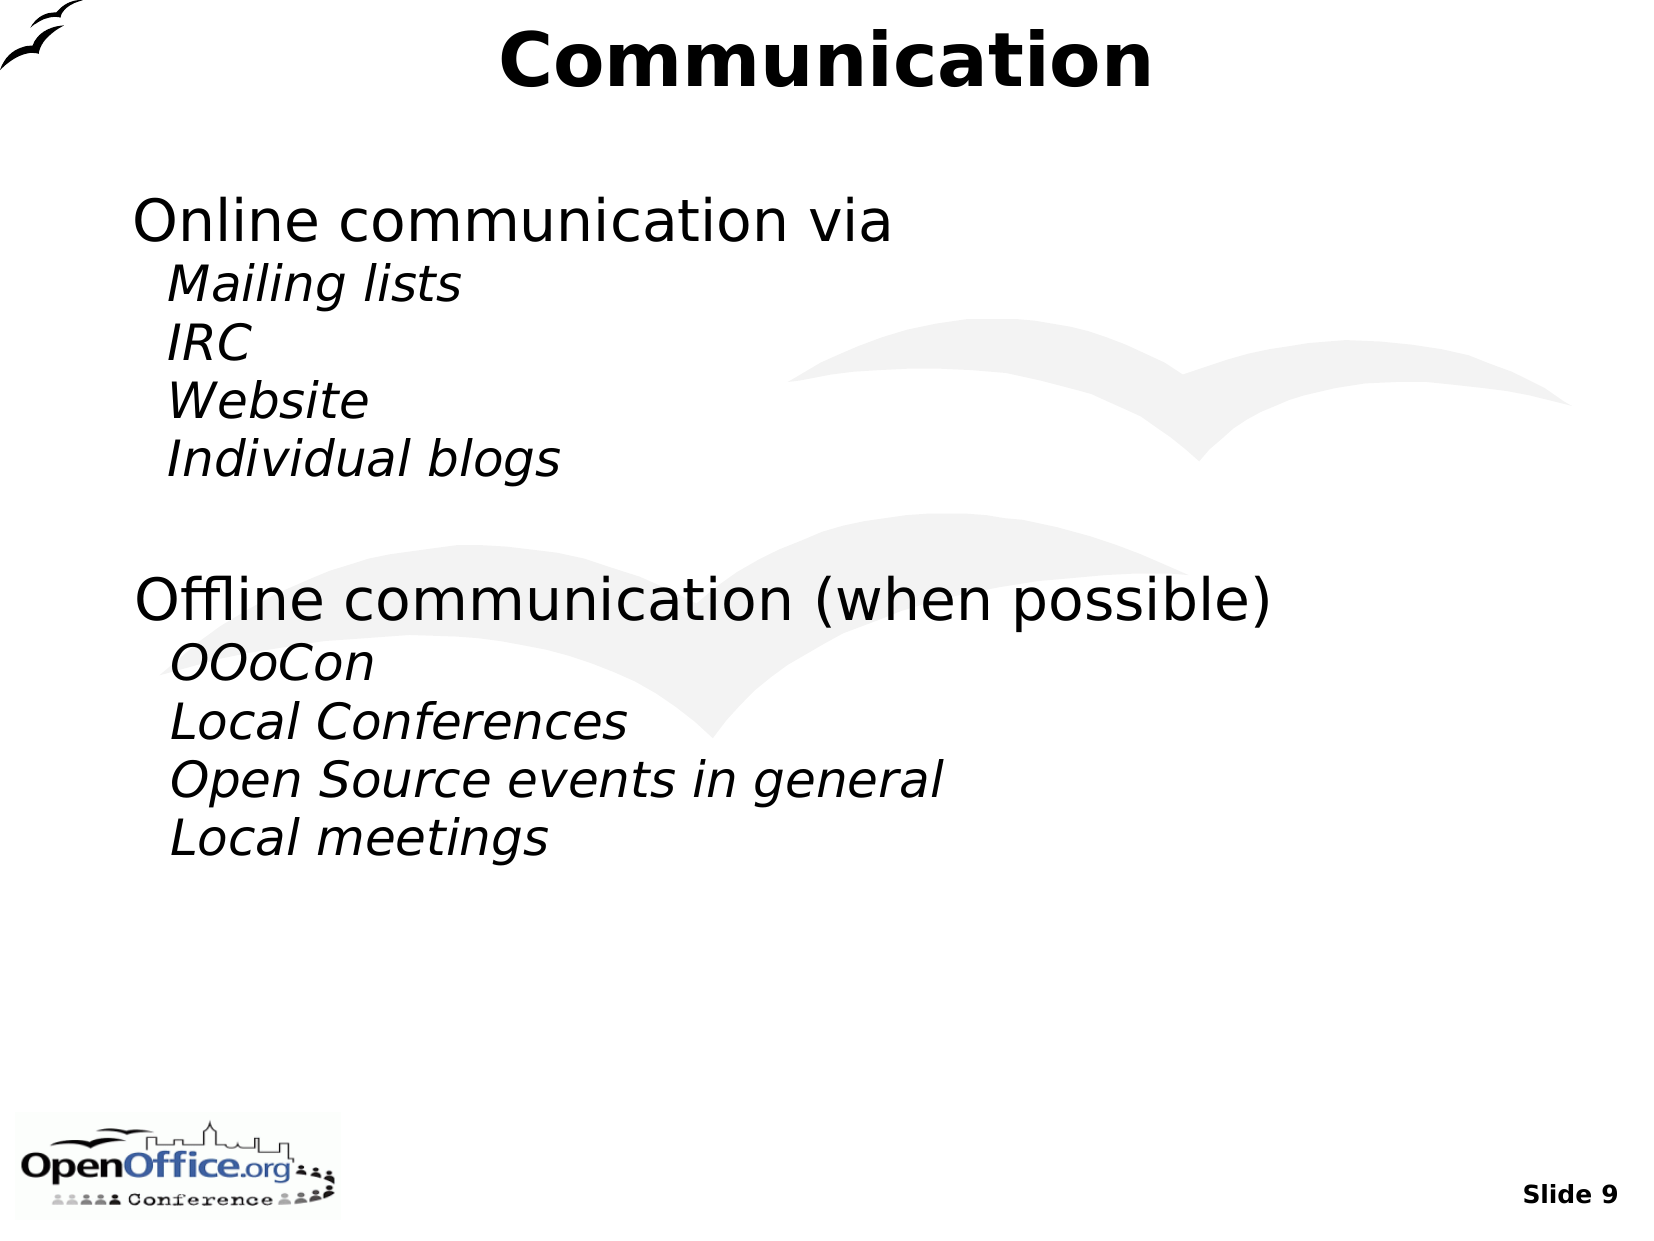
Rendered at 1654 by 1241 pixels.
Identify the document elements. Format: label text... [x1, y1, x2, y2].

title Communication [0, 0, 1654, 121]
text_box Online communication via Mailing lists IRC Website Individual blogs [96, 187, 1531, 540]
picture [15, 1112, 341, 1220]
text_box Offline communication (when possible) OOoCon Local Conferences Open Source events in general Local meetings [99, 566, 1525, 911]
